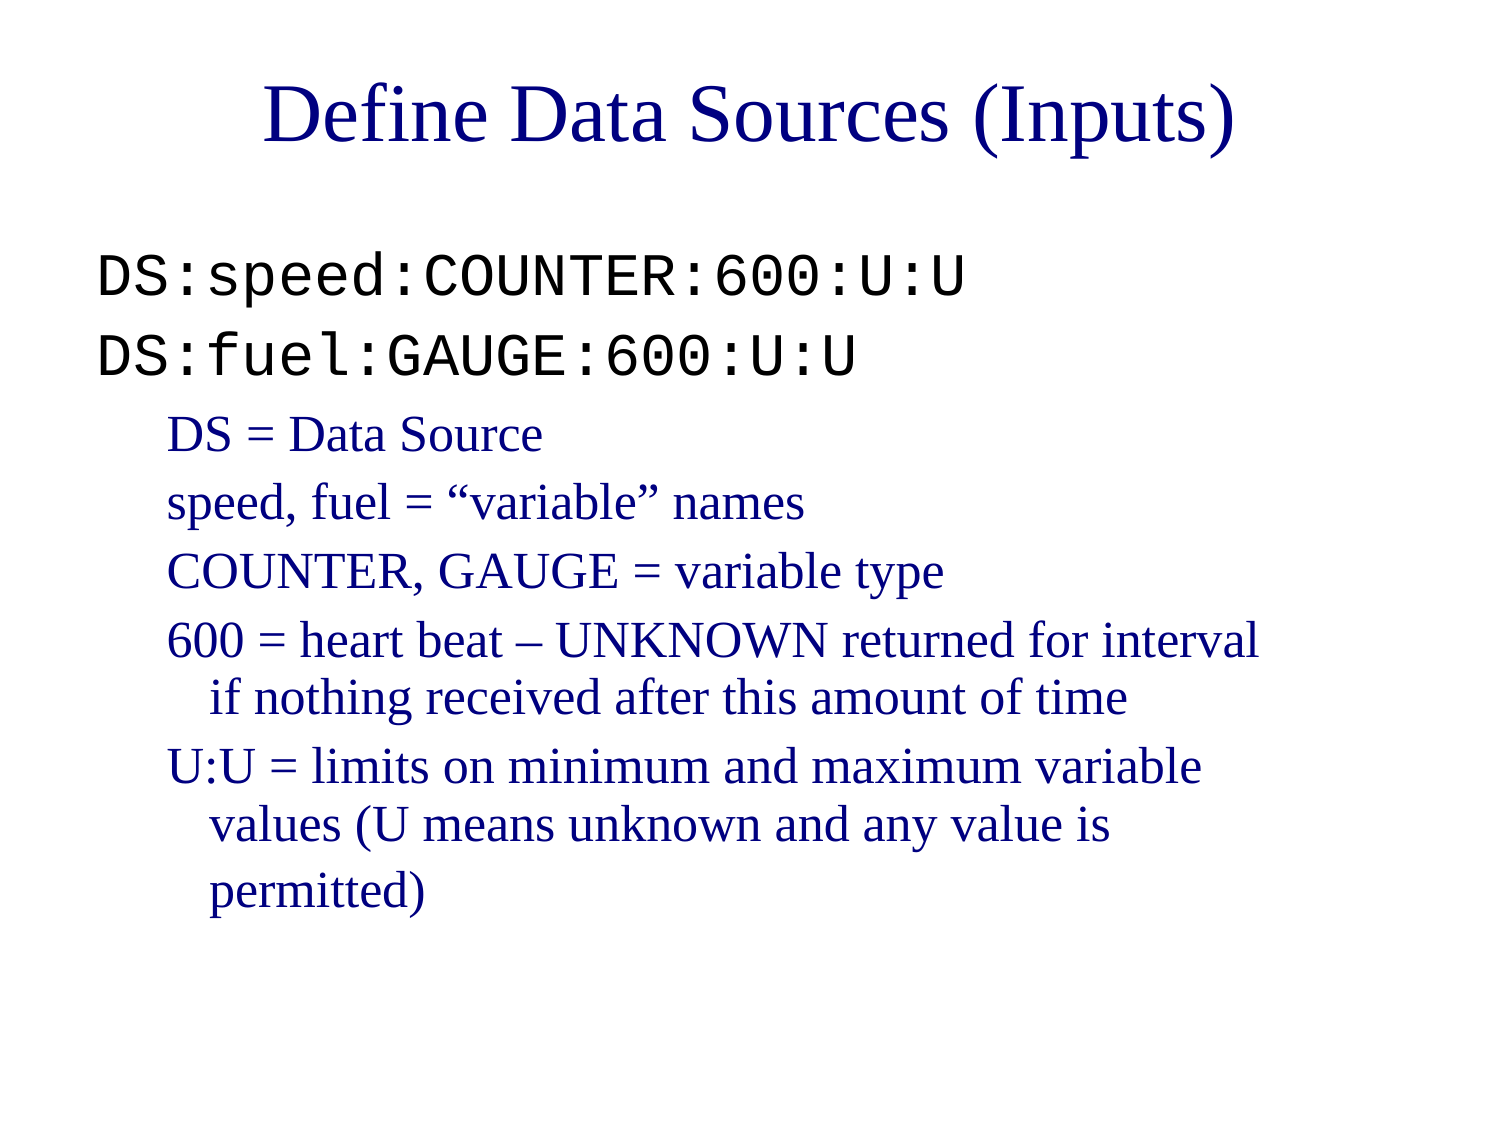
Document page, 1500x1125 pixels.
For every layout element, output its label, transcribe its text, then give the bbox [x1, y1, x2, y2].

text_box Define Data Sources (Inputs)‏ [0, 45, 1500, 174]
text_box DS:speed:COUNTER:600:U:U DS:fuel:GAUGE:600:U:U DS = Data Source speed, fuel = “variable” names COUNTER, GAUGE = variable type 600 = heart beat – UNKNOWN returned for interval if nothing received after this amount of time U:U = limits on minimum and maximum variable values (U means unknown and any value is permitted)‏ [67, 237, 1293, 931]
